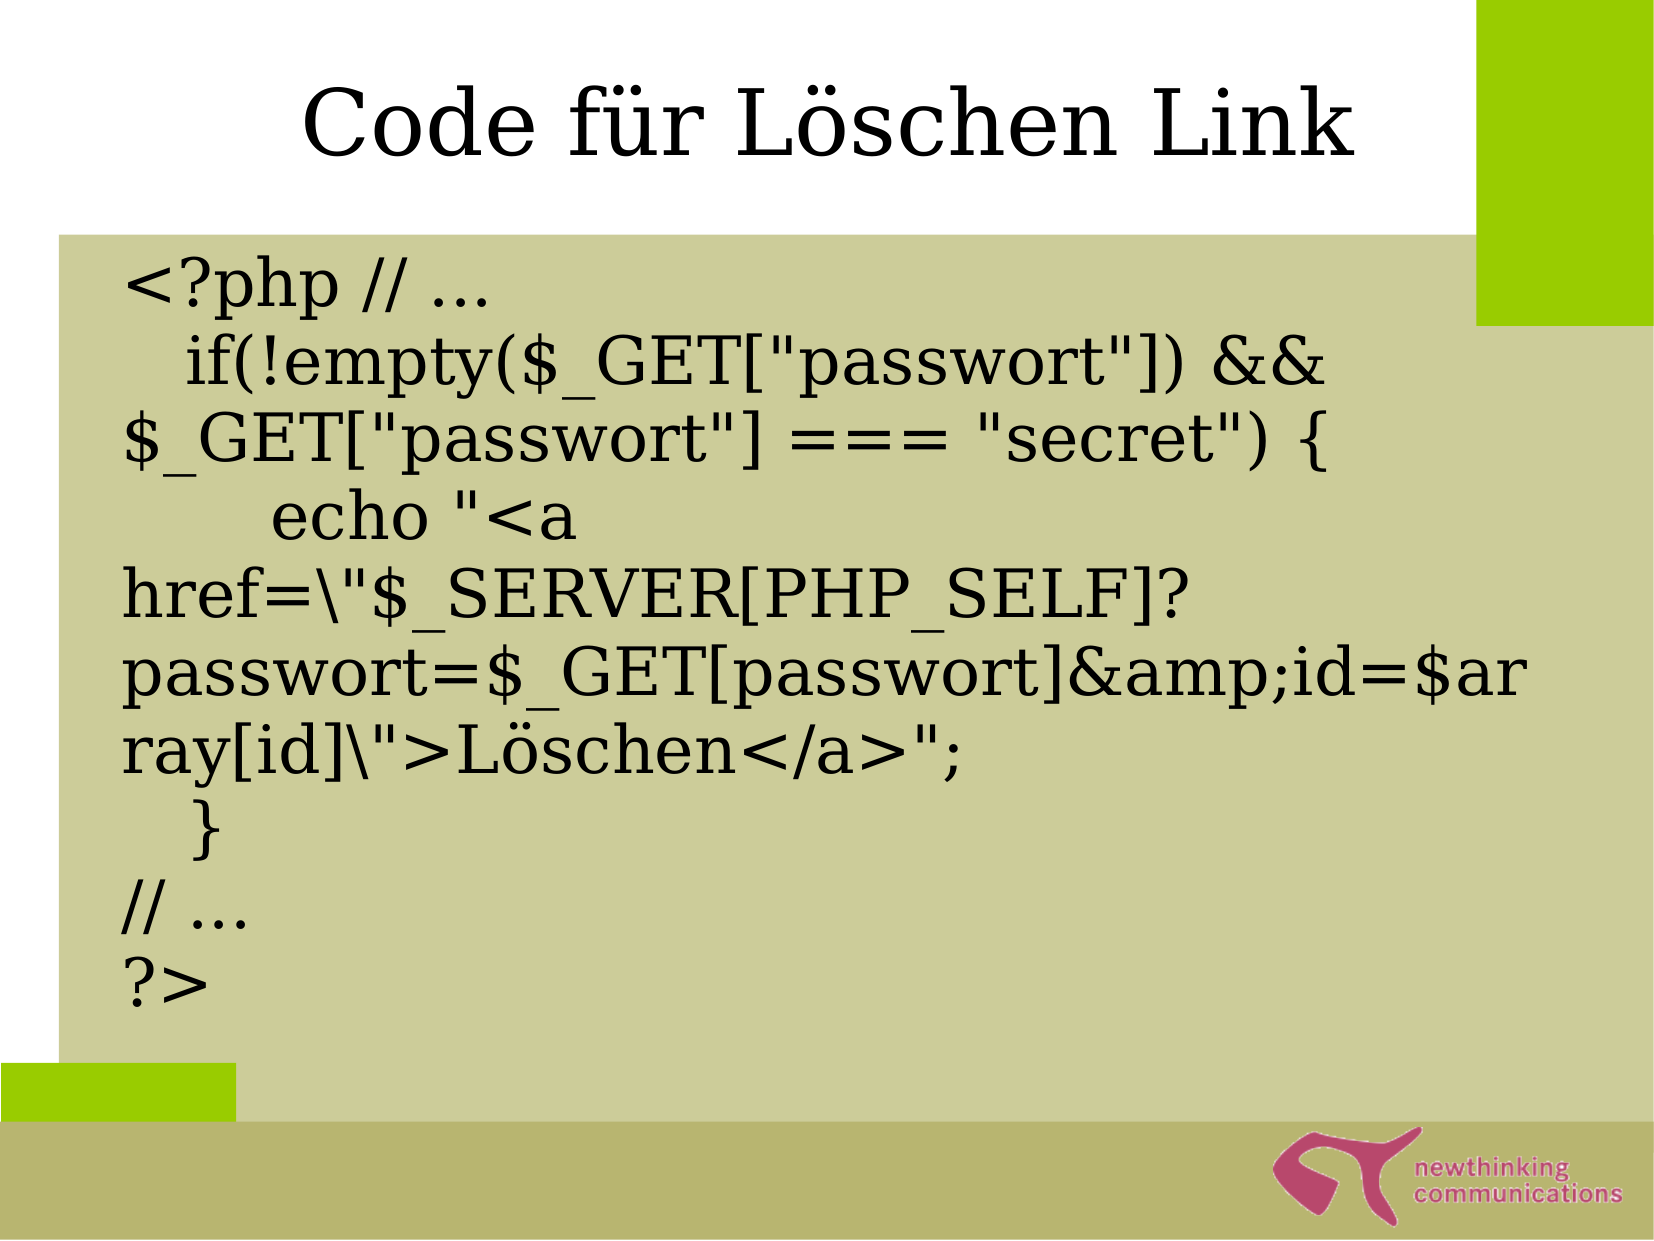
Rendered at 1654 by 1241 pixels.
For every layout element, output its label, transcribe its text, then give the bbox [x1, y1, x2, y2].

title Code für Löschen Link [121, 20, 1534, 228]
subtitle <?php // ... if(!empty($_GET["passwort"]) && $_GET["passwort"] === "secret") { echo "<a href=\"$_SERVER[PHP_SELF]?passwort=$_GET[passwort]&amp;id=$array[id]\">Löschen</a>"; } // ... ?> [121, 244, 1534, 1026]
picture [1273, 1127, 1641, 1241]
